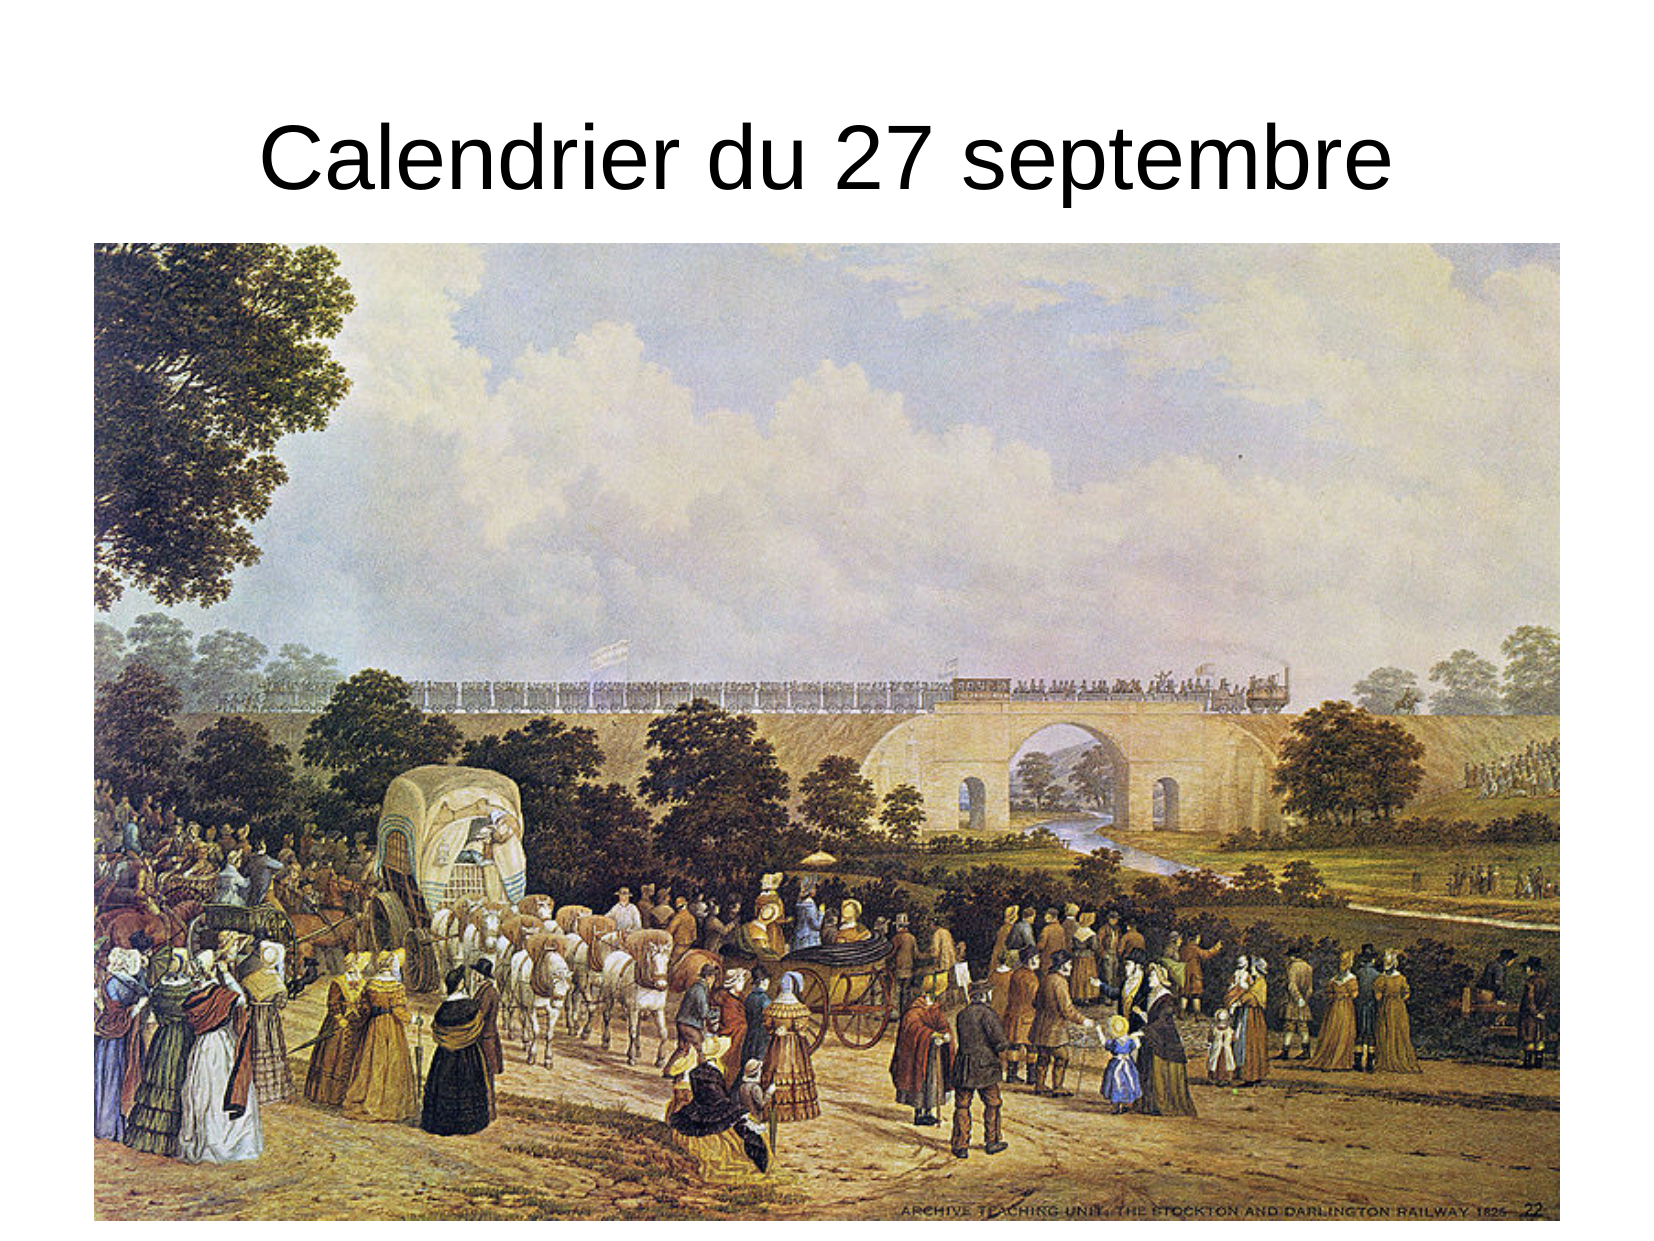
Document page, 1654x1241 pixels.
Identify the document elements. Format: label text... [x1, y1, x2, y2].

picture [94, 243, 1560, 1221]
title Calendrier du 27 septembre [82, 49, 1571, 257]
